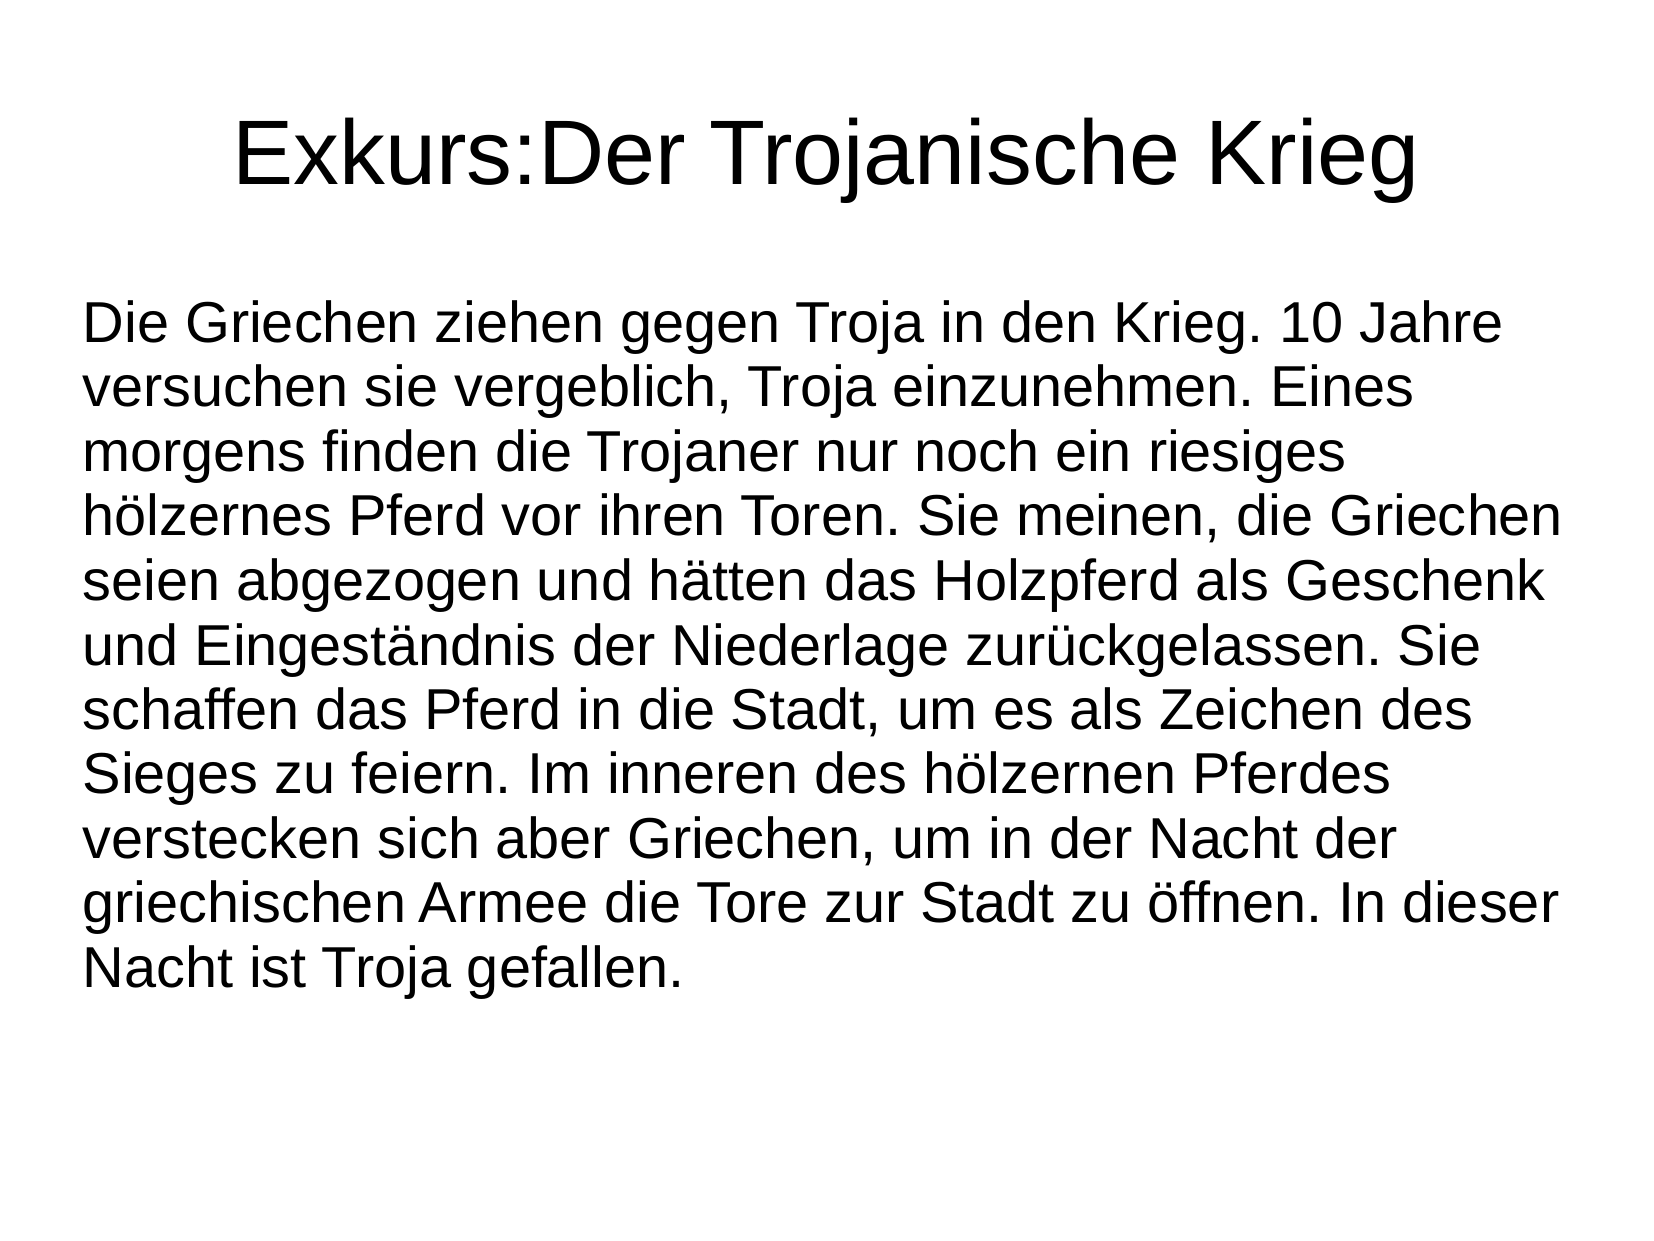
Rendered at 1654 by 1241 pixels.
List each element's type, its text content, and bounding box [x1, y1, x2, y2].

list Die Griechen ziehen gegen Troja in den Krieg. 10 Jahre versuchen sie vergeblich, Troja einzunehmen. Eines morgens finden die Trojaner nur noch ein riesiges hölzernes Pferd vor ihren Toren. Sie meinen, die Griechen seien abgezogen und hätten das Holzpferd als Geschenk und Eingeständnis der Niederlage zurückgelassen. Sie schaffen das Pferd in die Stadt, um es als Zeichen des Sieges zu feiern. Im inneren des hölzernen Pferdes verstecken sich aber Griechen, um in der Nacht der griechischen Armee die Tore zur Stadt zu öffnen. In dieser Nacht ist Troja gefallen. [82, 290, 1571, 1010]
title Exkurs:Der Trojanische Krieg [82, 49, 1571, 257]
